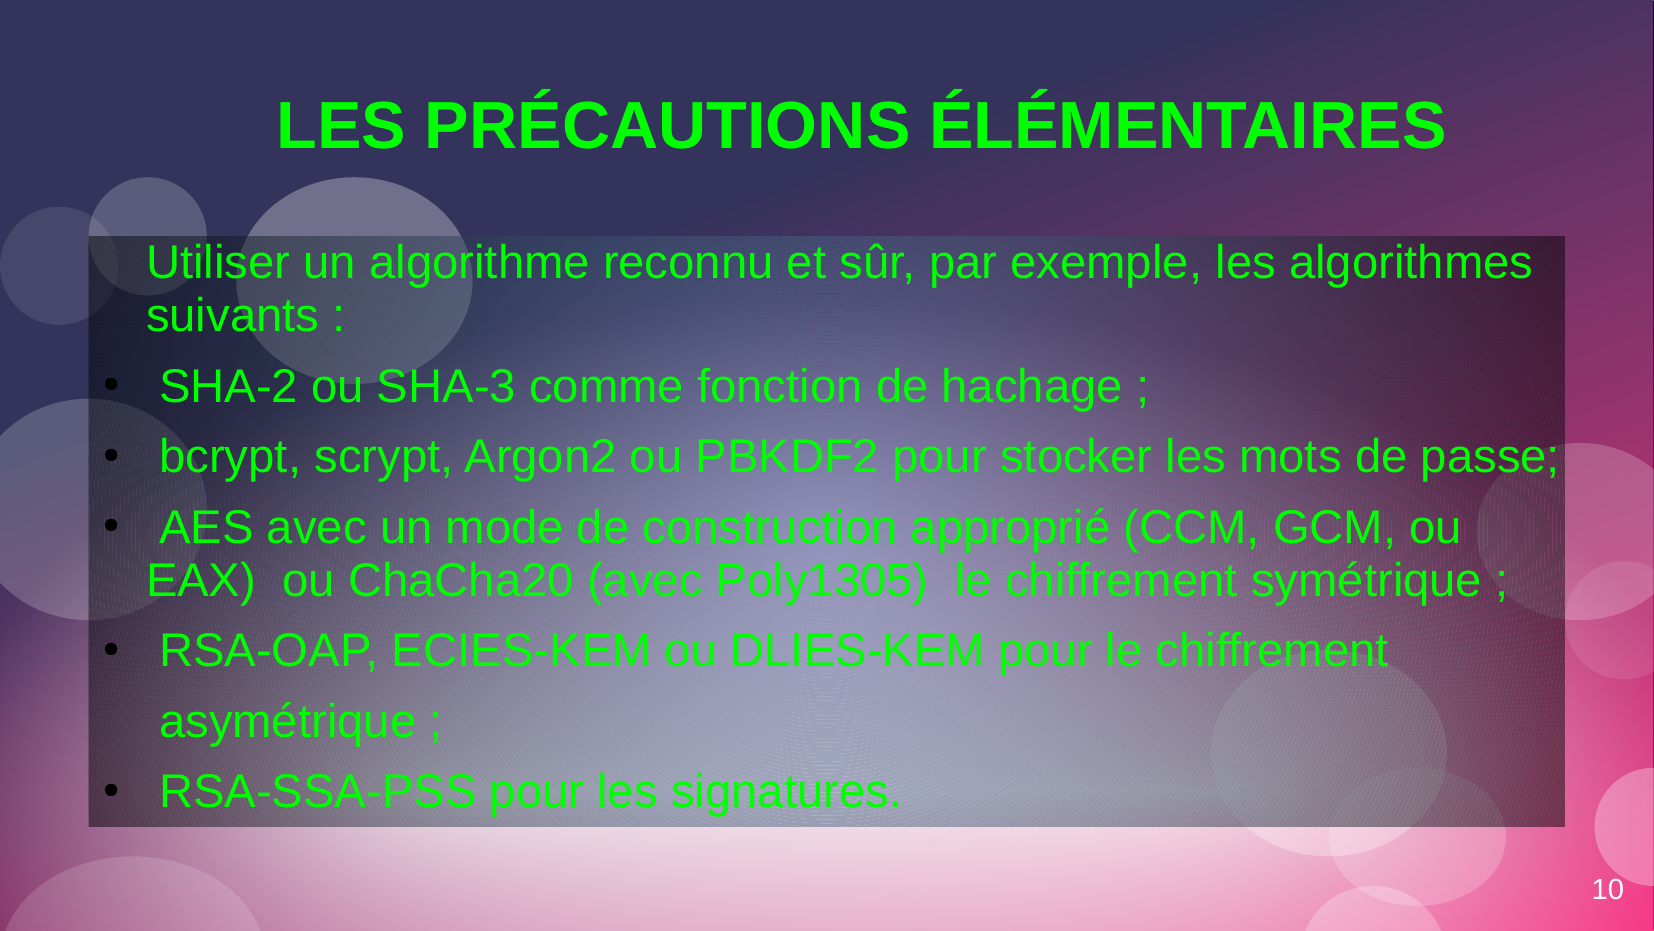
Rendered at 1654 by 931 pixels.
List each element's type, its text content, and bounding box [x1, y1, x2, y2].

list Utiliser un algorithme reconnu et sûr, par exemple, les algorithmes suivants : SHA-2 ou SHA-3 comme fonction de hachage ; bcrypt, scrypt, Argon2 ou PBKDF2 pour stocker les mots de passe; AES avec un mode de construction approprié (CCM, GCM, ou EAX) ou ChaCha20 (avec Poly1305) le chiffrement symétrique ; RSA-OAP, ECIES-KEM ou DLIES-KEM pour le chiffrement asymétrique ; RSA-SSA-PSS pour les signatures. [88, 236, 1565, 827]
title Les précautions élémentaires [88, 44, 1565, 207]
